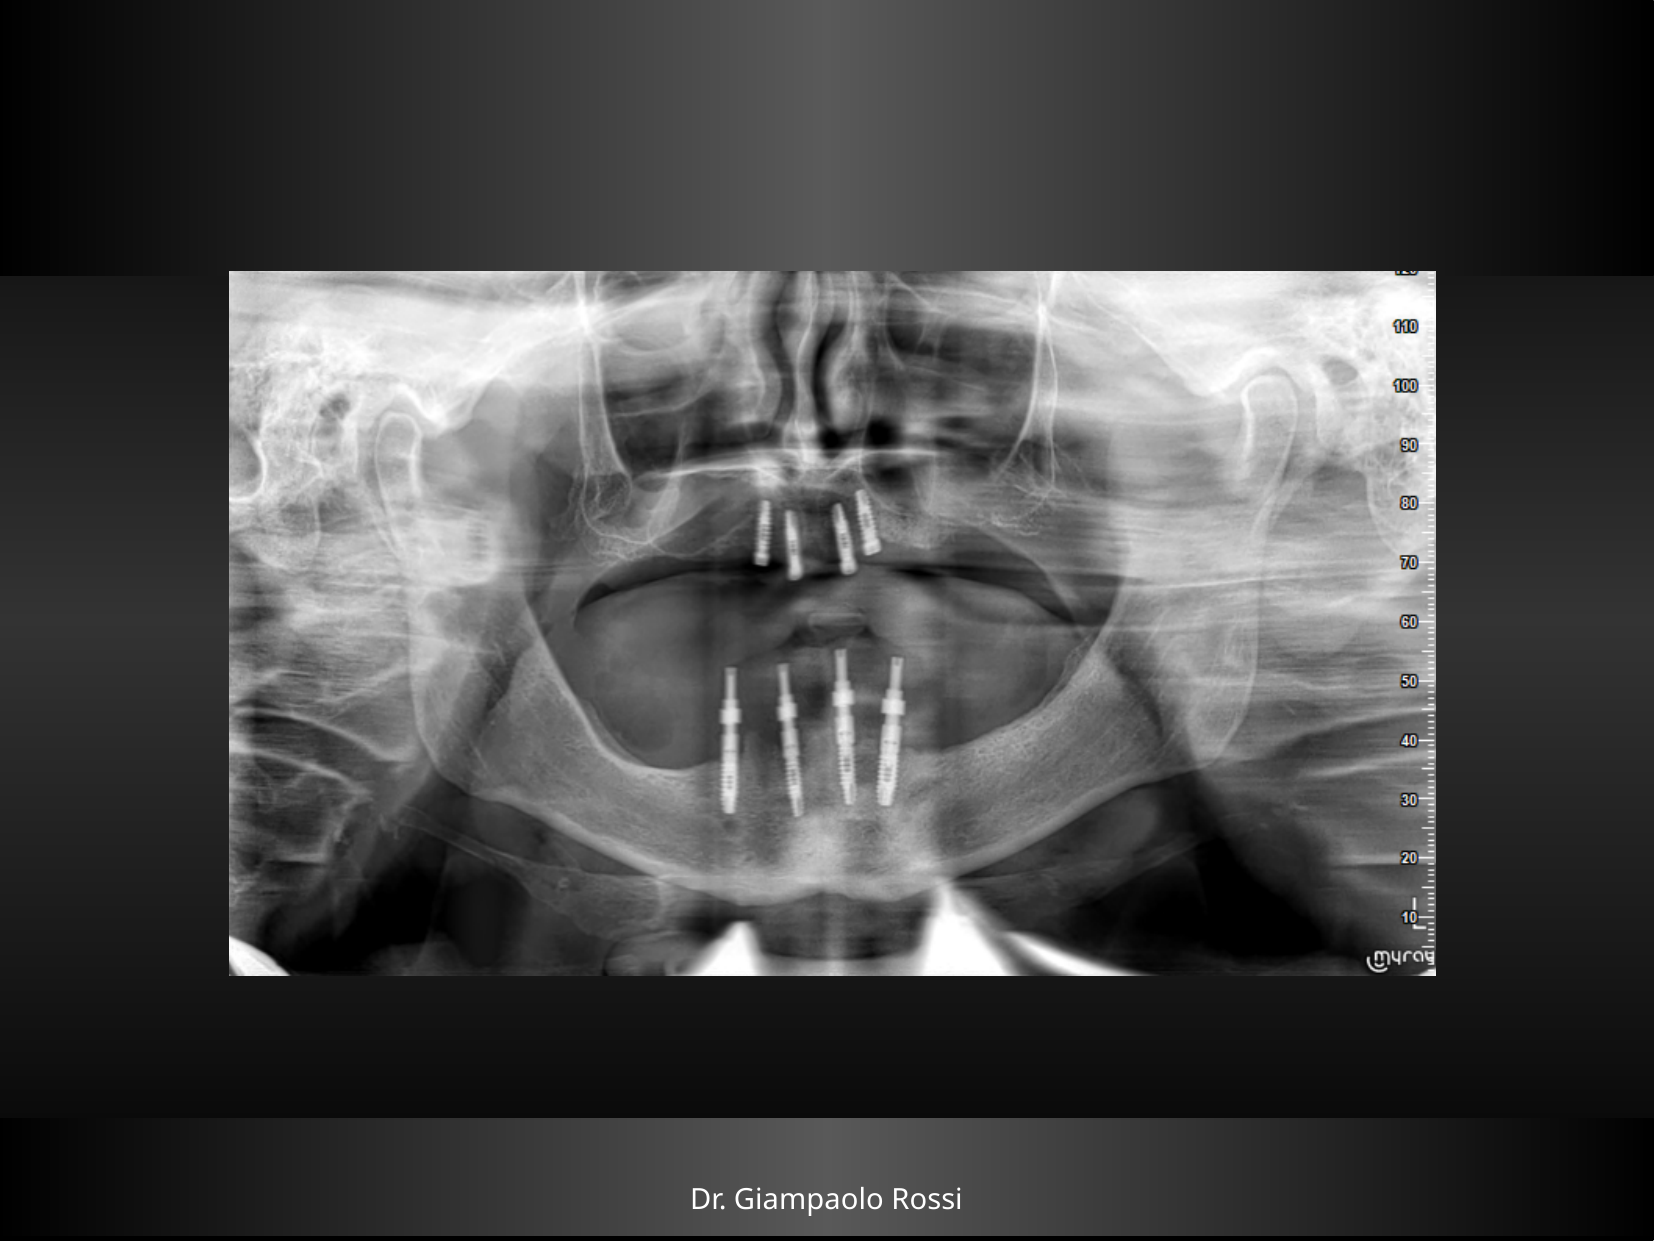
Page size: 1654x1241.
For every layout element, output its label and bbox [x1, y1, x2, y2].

picture [229, 271, 1436, 976]
